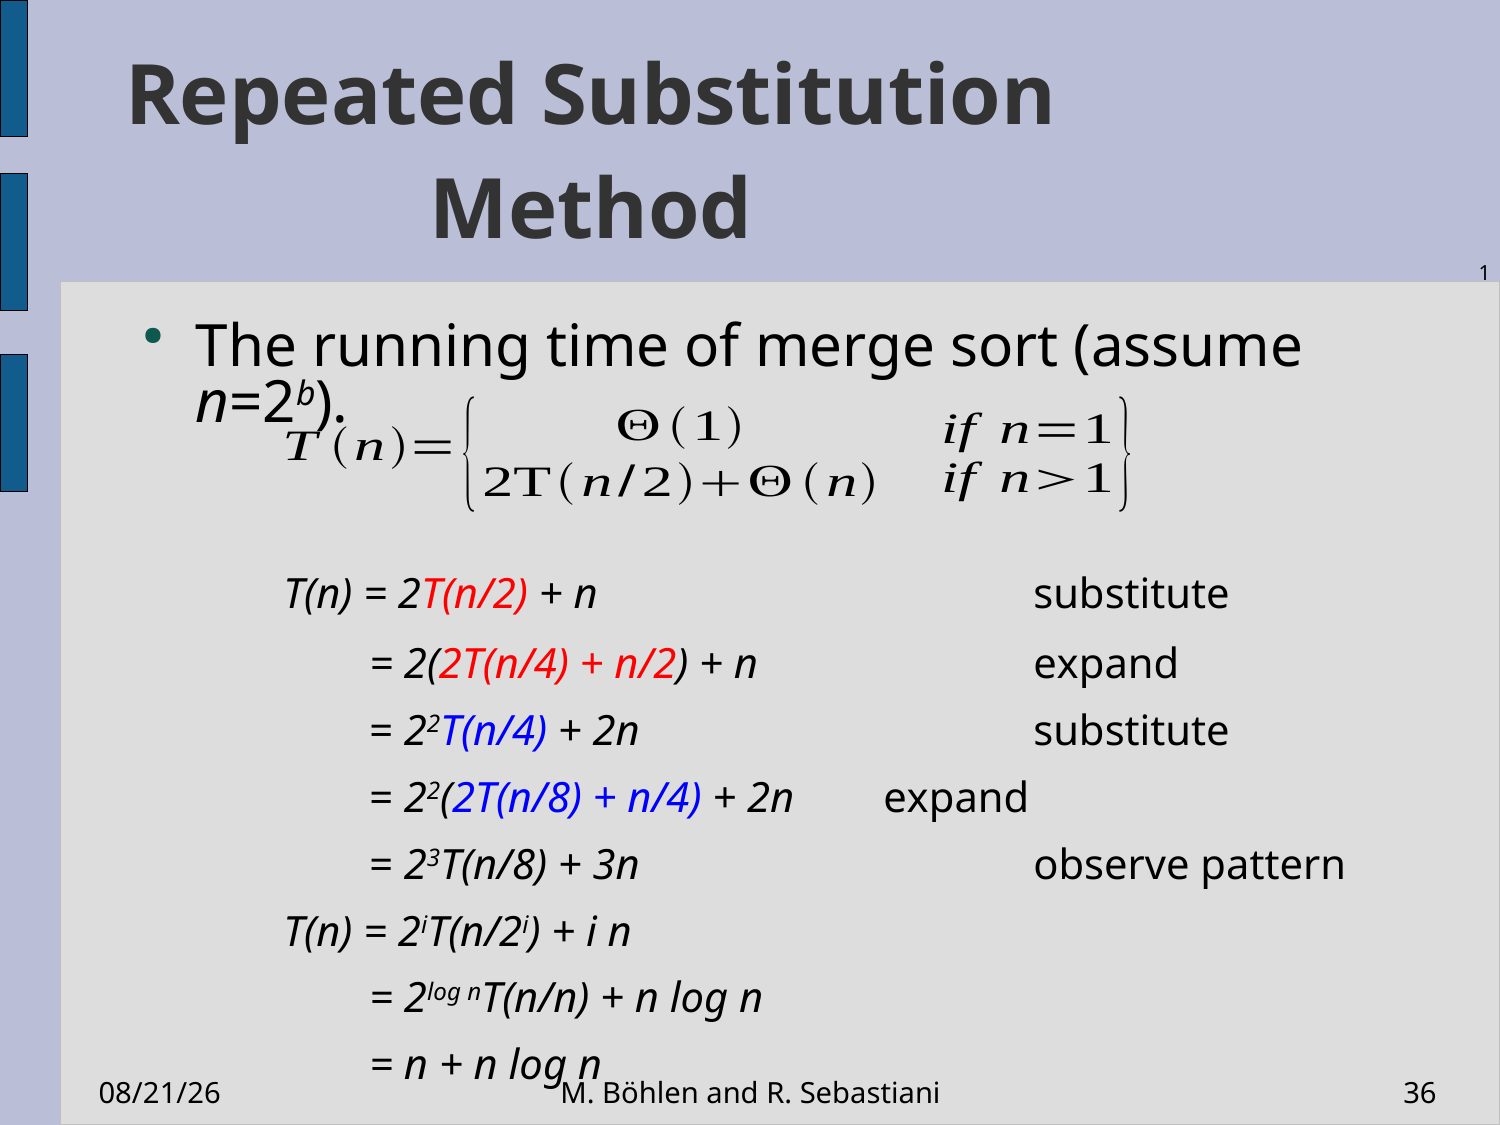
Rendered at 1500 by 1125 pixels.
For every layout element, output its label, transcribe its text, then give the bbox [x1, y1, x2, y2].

list The running time of merge sort (assume n=2b). [110, 312, 1471, 1037]
chart [274, 395, 1146, 515]
text_box T(n) = 2T(n/2) + n substitute = 2(2T(n/4) + n/2) + n expand = 22T(n/4) + 2n substitute = 22(2T(n/8) + n/4) + 2n expand = 23T(n/8) + 3n observe pattern T(n) = 2iT(n/2i) + i n = 2log nT(n/n) + n log n = n + n log n [268, 556, 1375, 1060]
text_box 1 [1478, 261, 1491, 287]
title Repeated Substitution Method [110, 67, 1392, 271]
